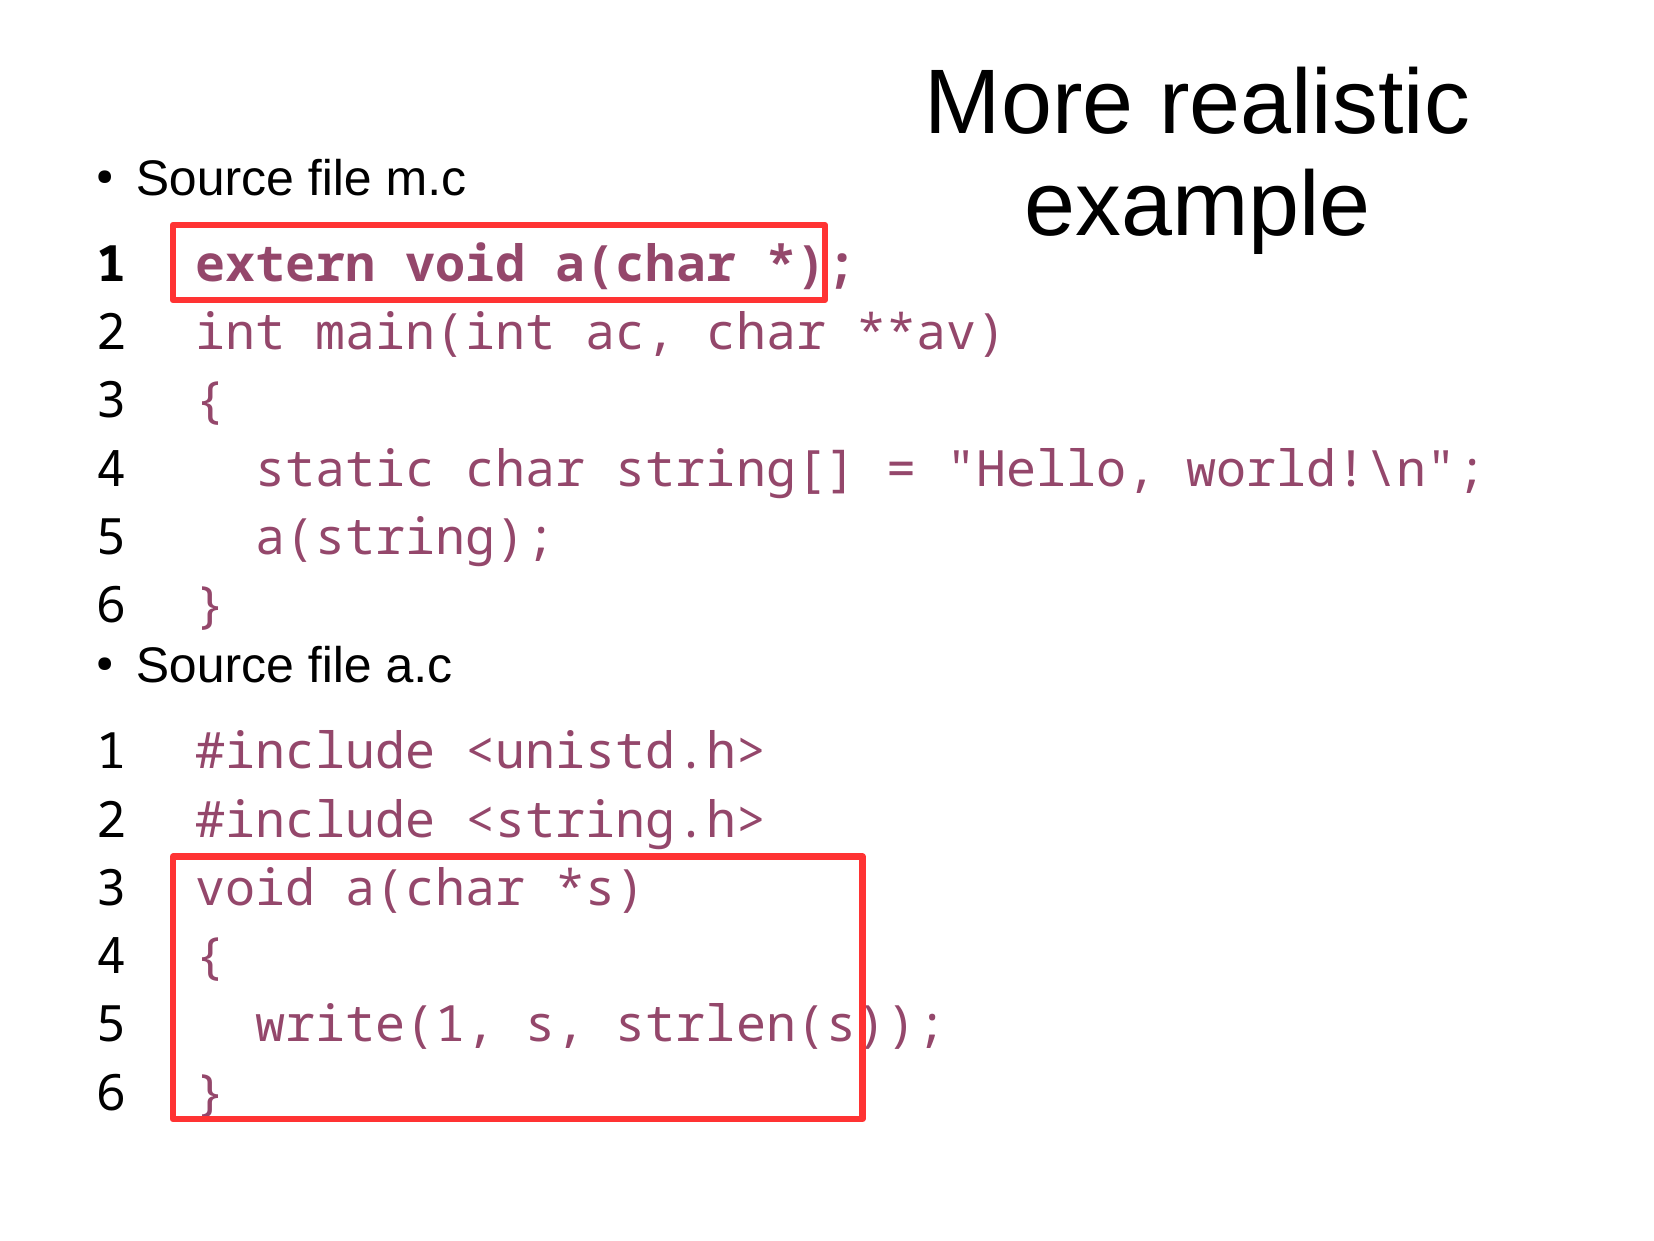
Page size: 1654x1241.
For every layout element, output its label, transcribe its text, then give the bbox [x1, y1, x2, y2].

title More realistic example [825, 49, 1571, 150]
list Source file m.c extern void a(char *); int main(int ac, char **av) { static char string[] = "Hello, world!\n"; a(string); } Source file a.c #include <unistd.h> #include <string.h> void a(char *s) { write(1, s, strlen(s)); } [82, 150, 1571, 1126]
